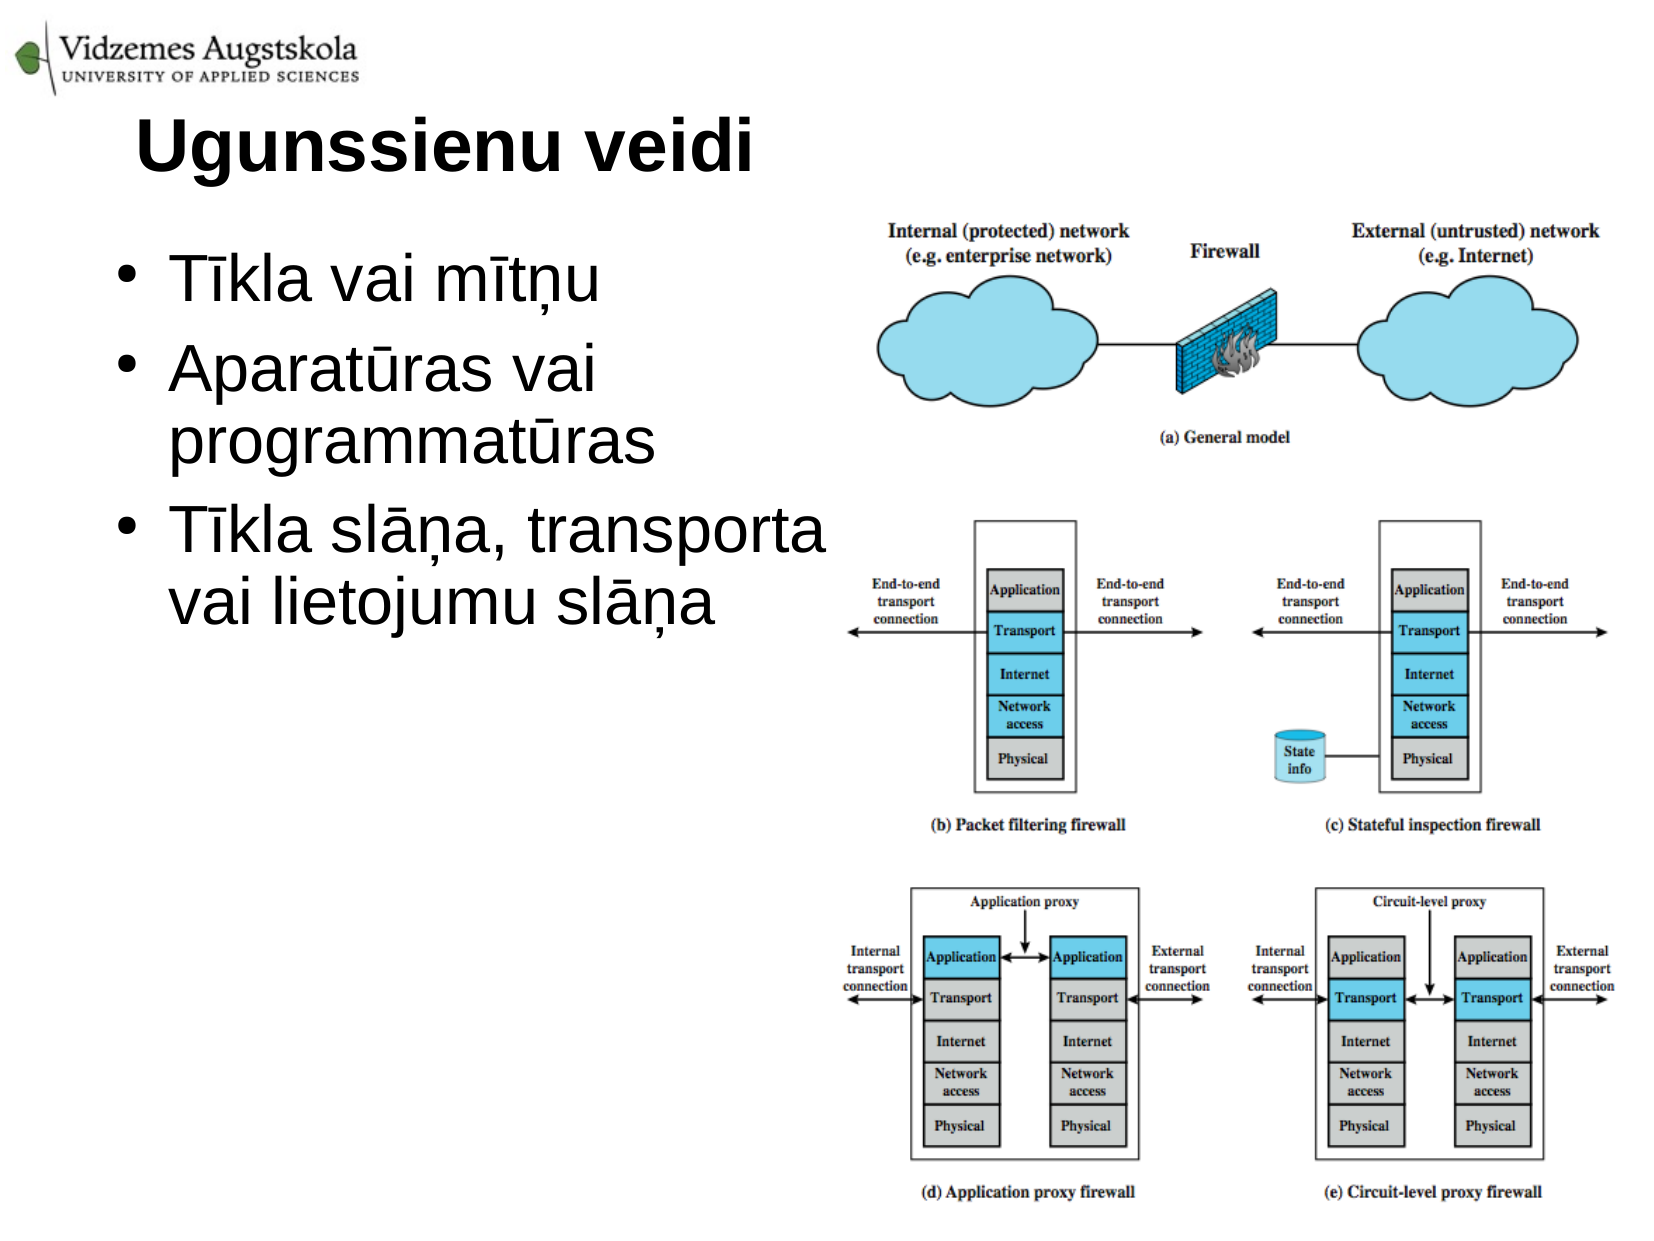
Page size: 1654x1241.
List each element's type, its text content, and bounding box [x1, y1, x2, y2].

picture [5, 2, 368, 113]
list Tīkla vai mītņu Aparatūras vai programmatūras Tīkla slāņa, transporta vai lietojumu slāņa [82, 236, 838, 1107]
picture [838, 200, 1619, 1210]
title Ugunssienu veidi [94, 96, 1512, 195]
